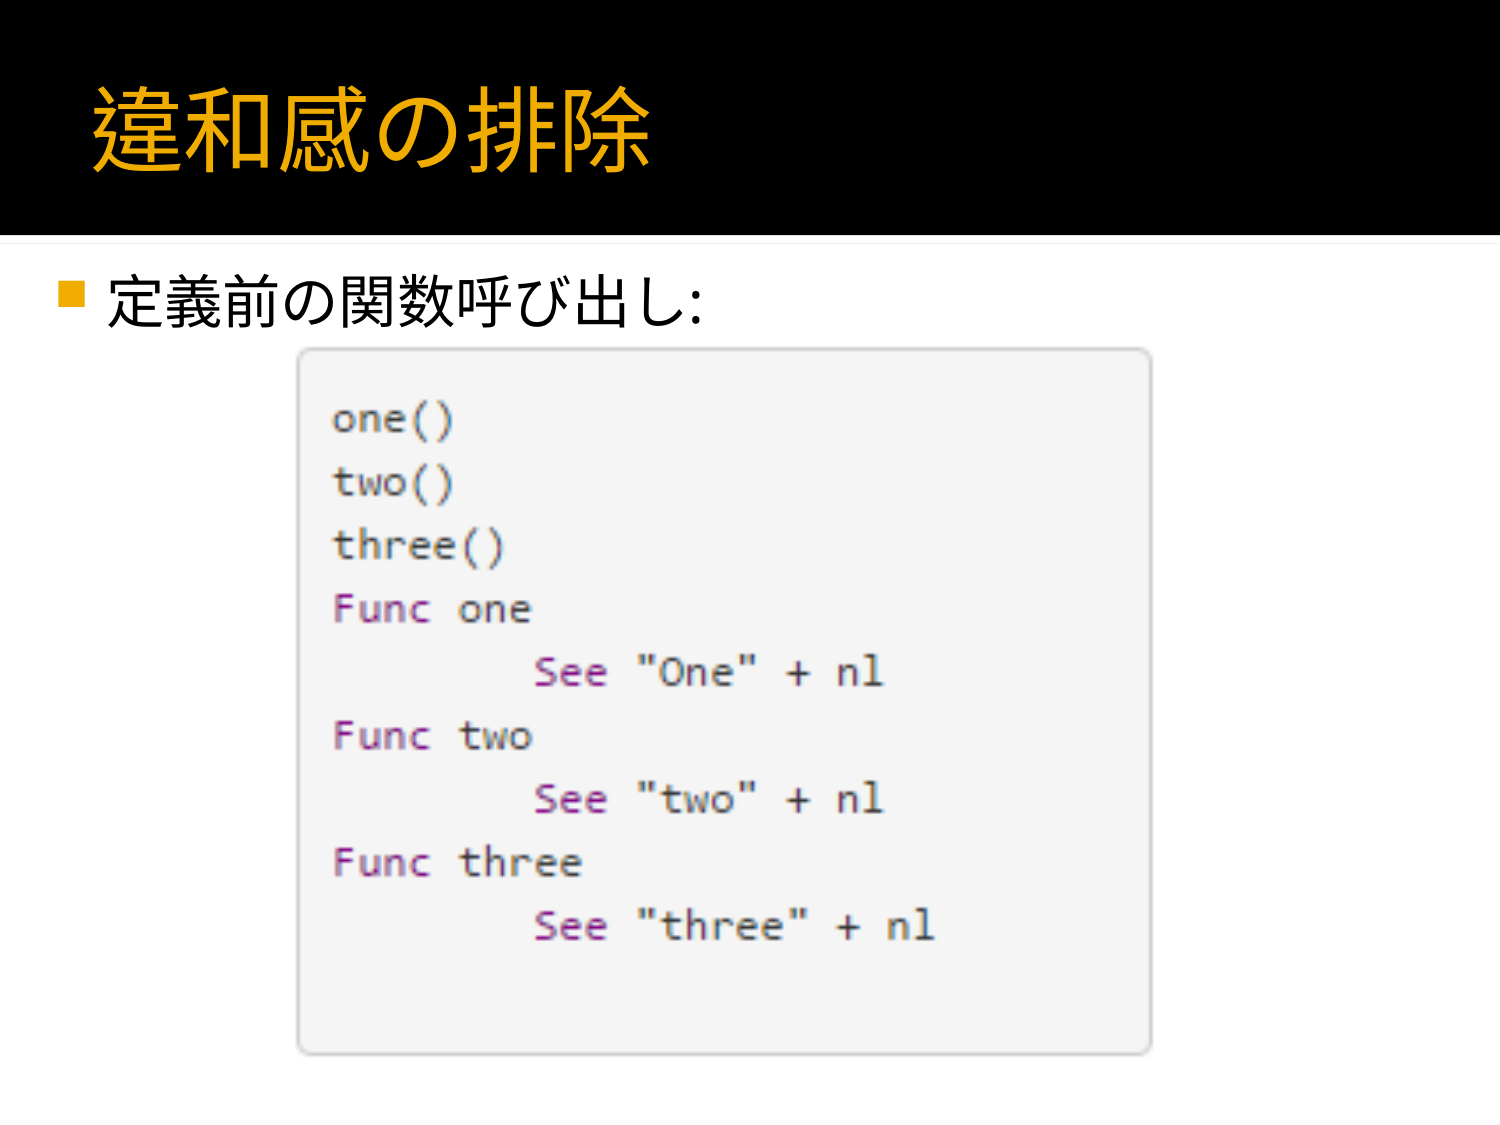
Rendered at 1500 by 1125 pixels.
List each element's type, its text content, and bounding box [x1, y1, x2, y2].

picture [287, 338, 1175, 1075]
list 定義前の関数呼び出し: [24, 249, 1463, 1050]
title 違和感の排除 [75, 25, 1425, 231]
